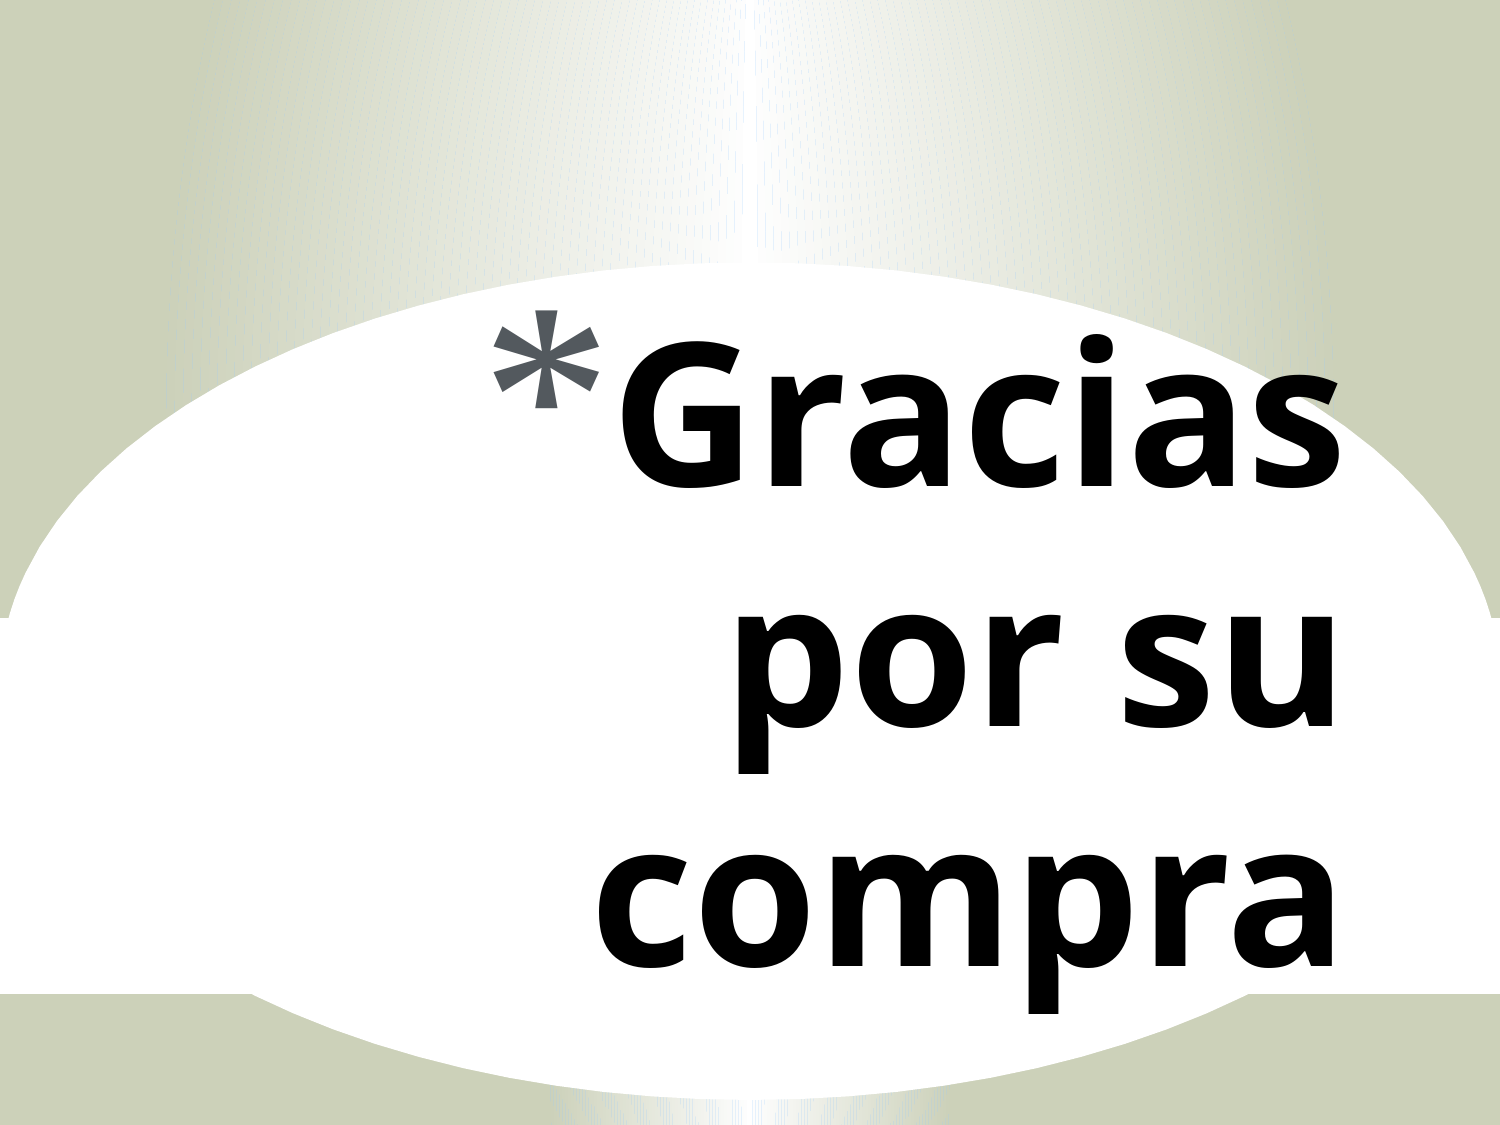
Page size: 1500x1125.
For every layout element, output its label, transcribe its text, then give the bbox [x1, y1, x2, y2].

title Gracias por su compra [147, 278, 1363, 905]
